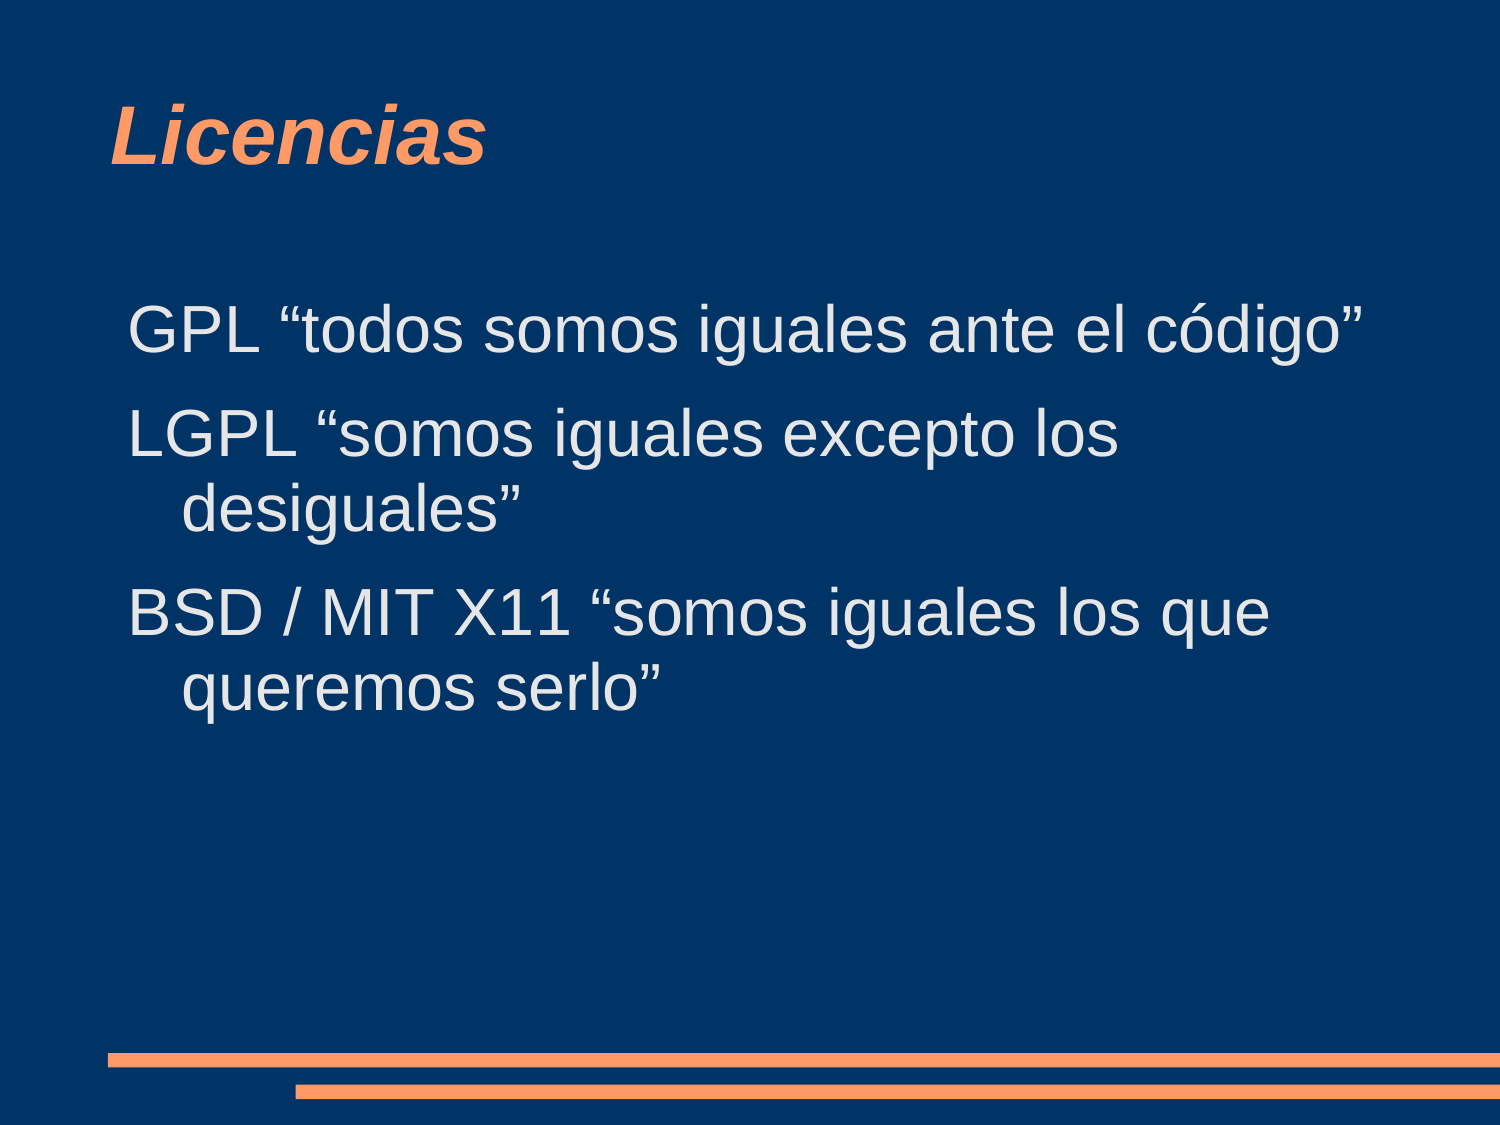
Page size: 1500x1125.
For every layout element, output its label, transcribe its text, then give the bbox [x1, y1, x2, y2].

title Licencias [110, 41, 1392, 230]
list GPL “todos somos iguales ante el código” LGPL “somos iguales excepto los desiguales” BSD / MIT X11 “somos iguales los que queremos serlo” [110, 292, 1416, 1027]
